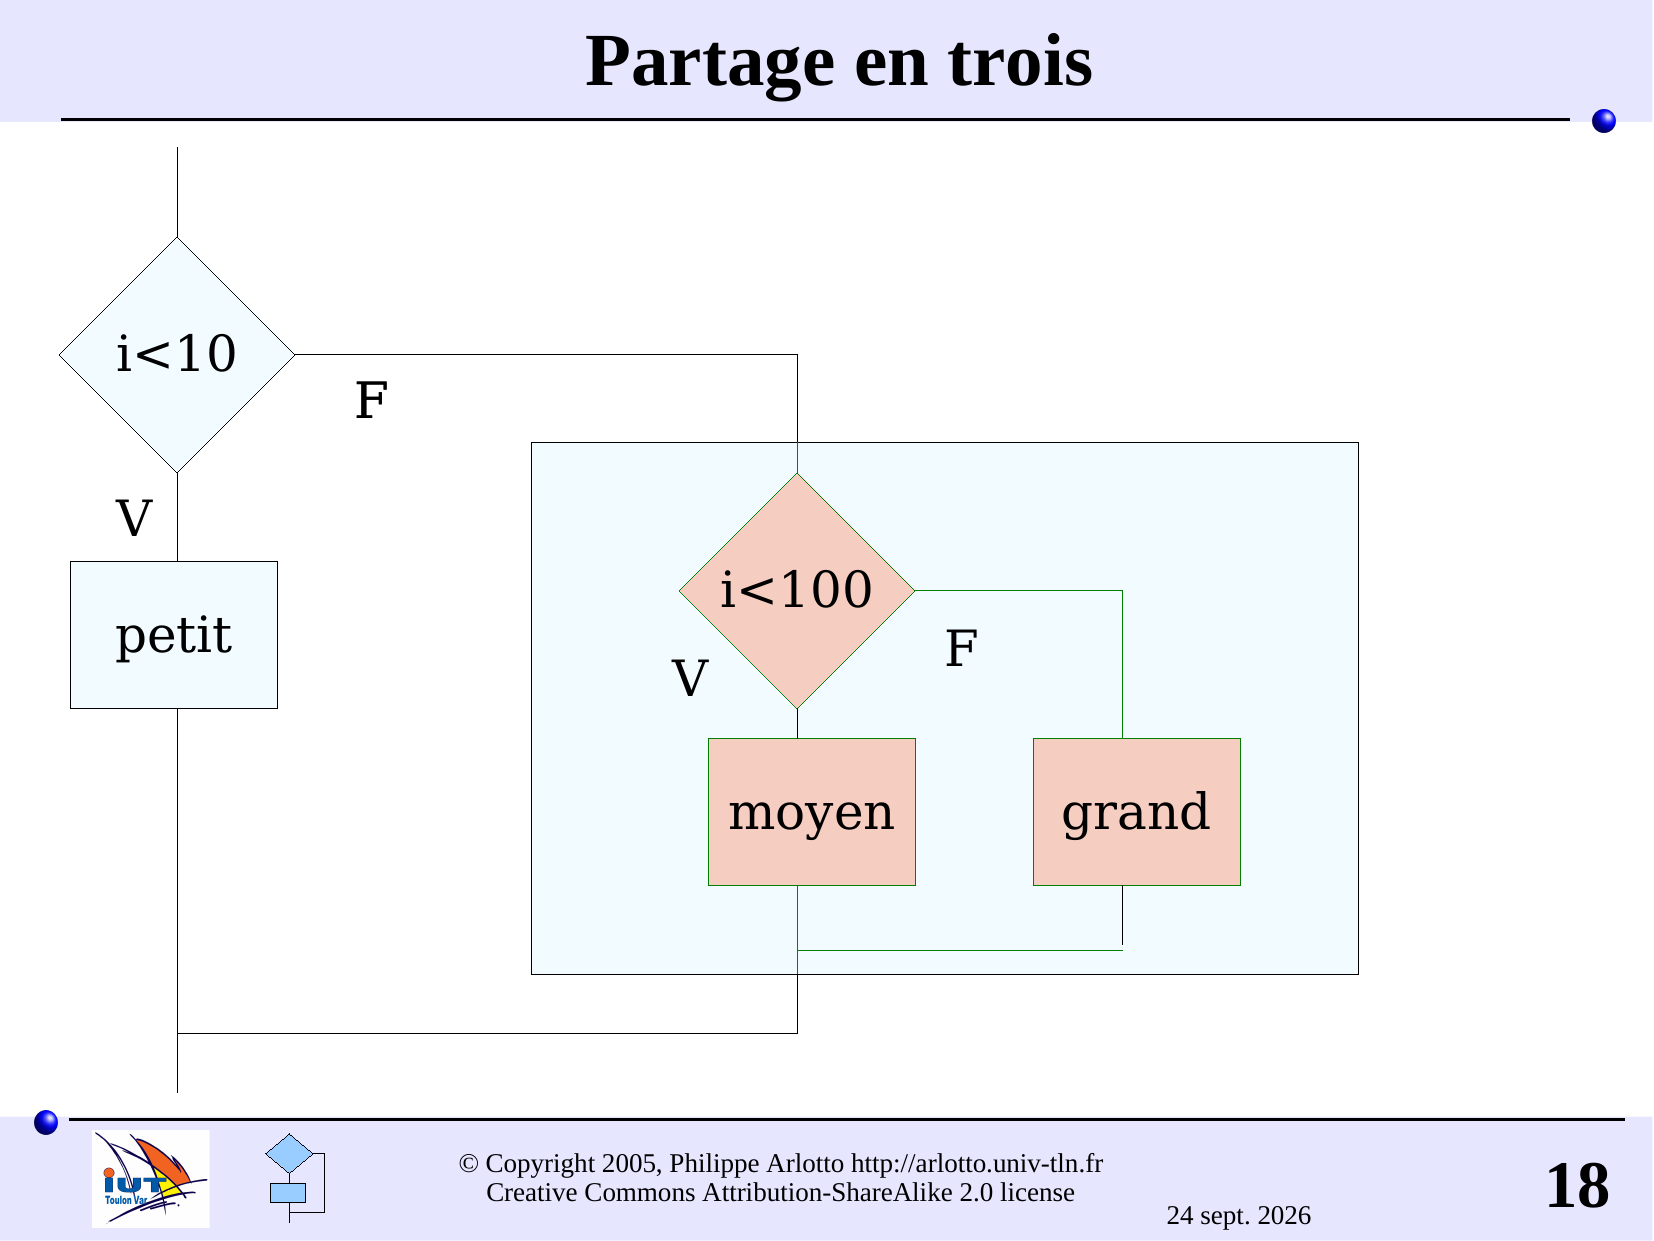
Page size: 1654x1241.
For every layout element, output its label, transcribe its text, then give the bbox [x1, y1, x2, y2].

text_box F [944, 620, 980, 679]
text_box moyen [708, 738, 916, 886]
text_box i<10 [59, 236, 295, 473]
text_box V [116, 490, 153, 549]
text_box i<100 [679, 472, 915, 709]
title Partage en trois [95, 14, 1585, 107]
text_box grand [1033, 738, 1241, 886]
text_box [531, 442, 797, 975]
text_box petit [70, 561, 278, 709]
text_box F [354, 372, 390, 431]
text_box V [672, 650, 709, 709]
text_box [798, 442, 1359, 975]
